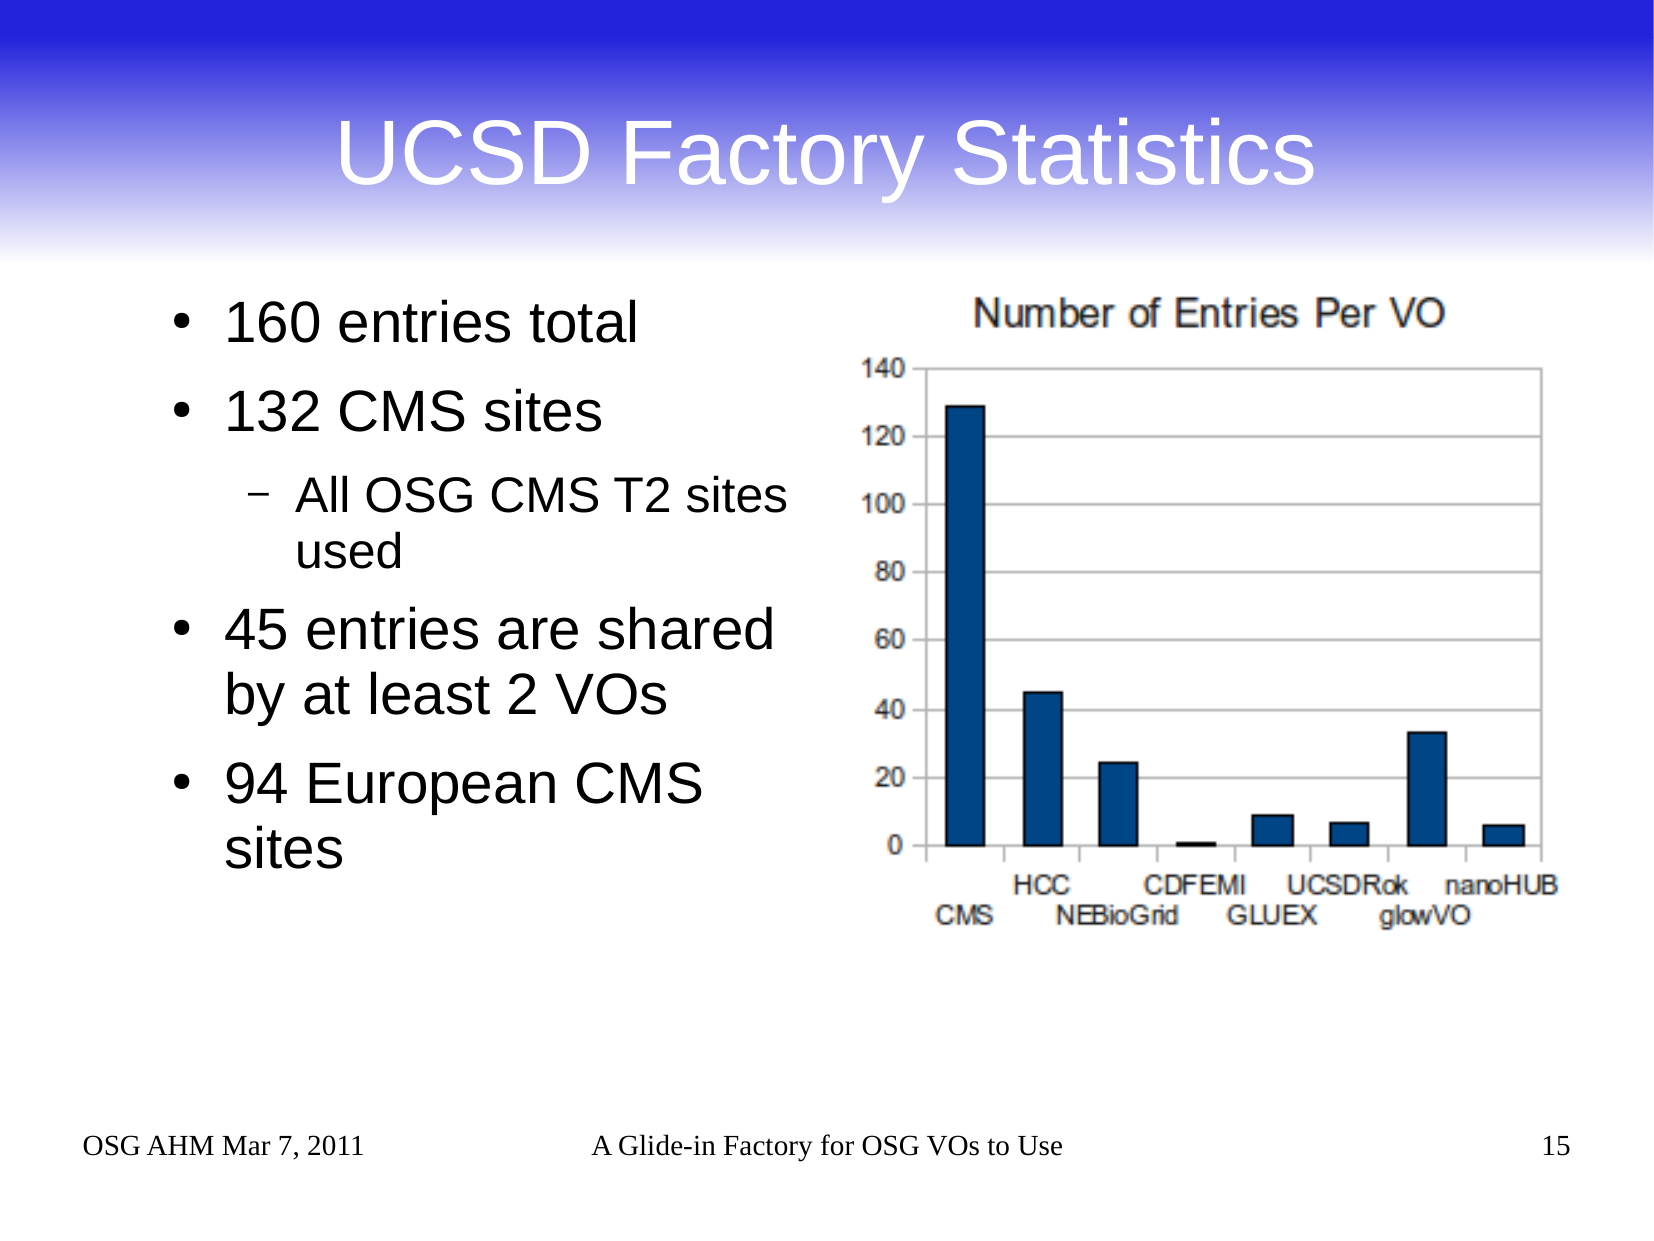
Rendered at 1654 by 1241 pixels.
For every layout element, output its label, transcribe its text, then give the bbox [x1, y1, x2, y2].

picture [848, 288, 1576, 938]
title UCSD Factory Statistics [82, 49, 1571, 257]
list 160 entries total 132 CMS sites All OSG CMS T2 sites used 45 entries are shared by at least 2 VOs 94 European CMS sites [82, 290, 809, 1109]
